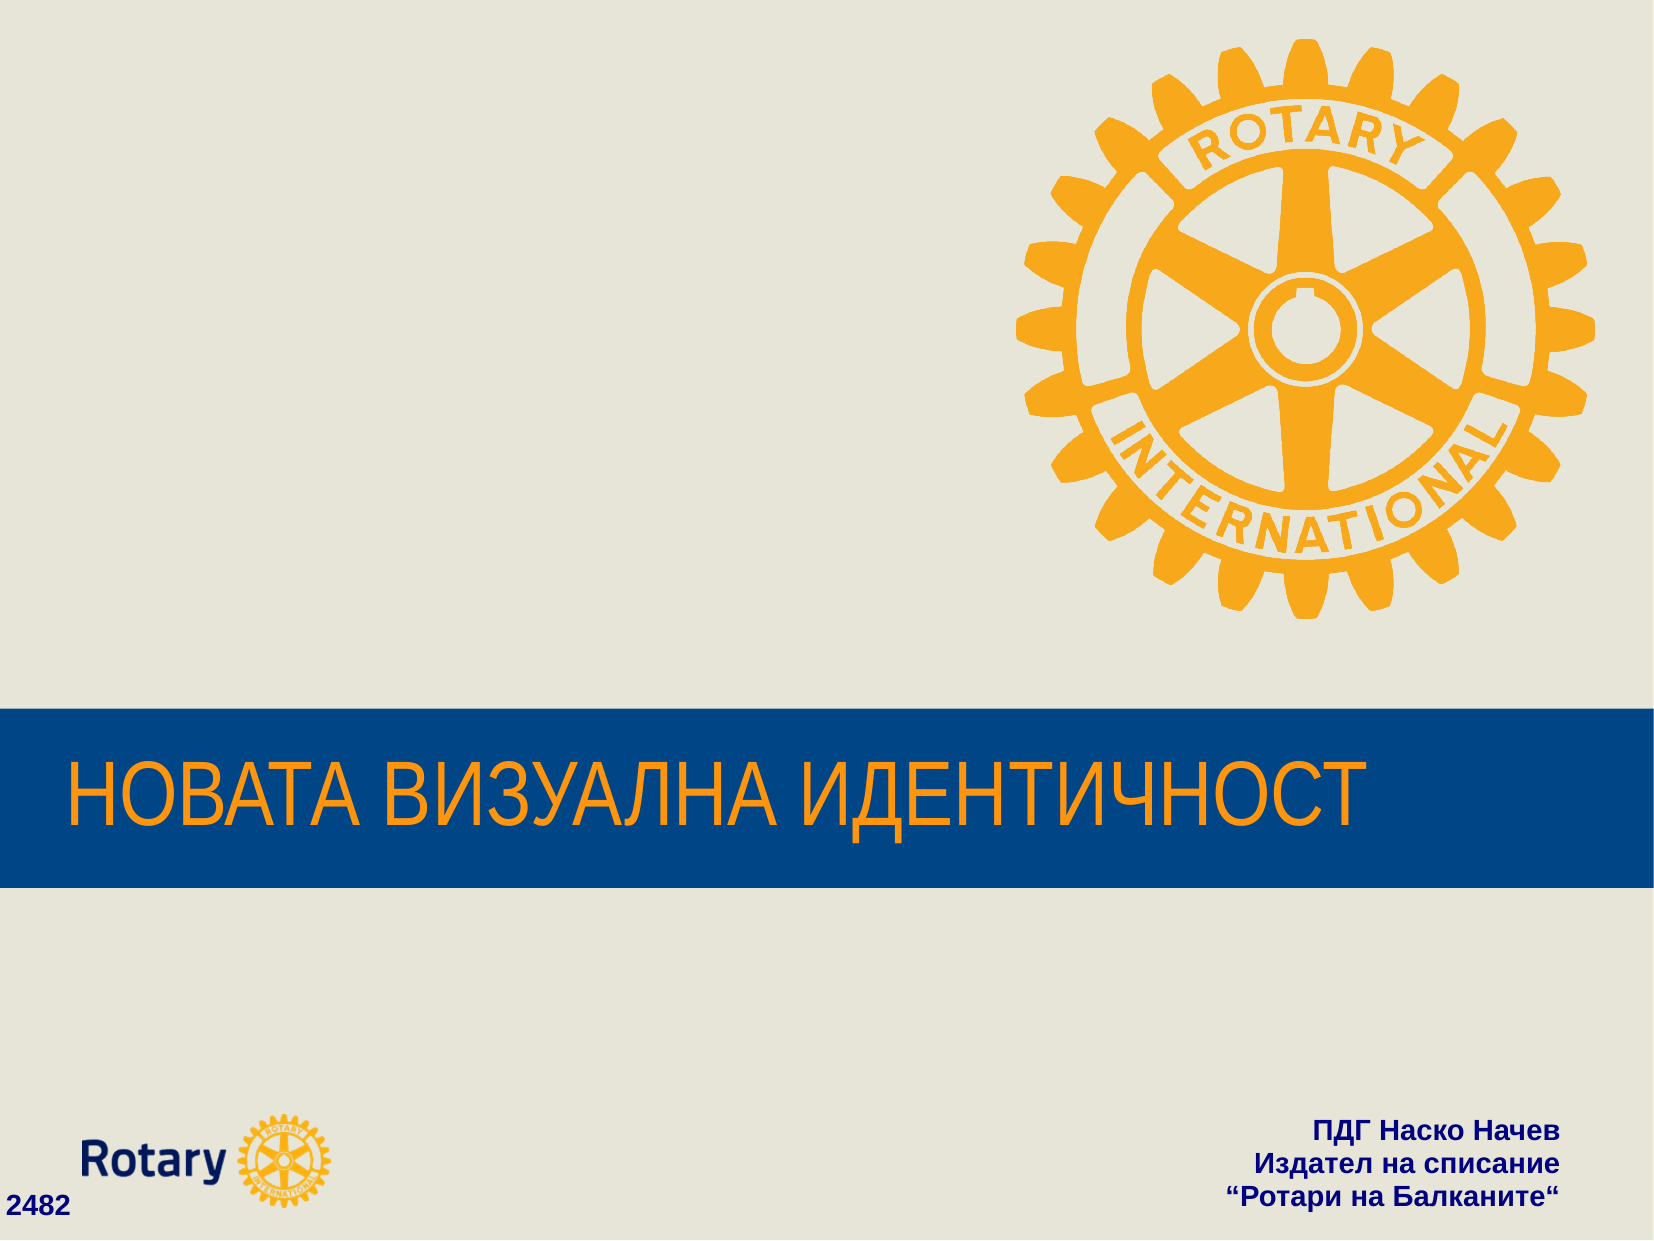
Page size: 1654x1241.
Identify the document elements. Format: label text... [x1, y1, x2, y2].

text_box ПДГ Наско Начев Издател на списание “Ротари на Балканите“ [1210, 1106, 1625, 1229]
text_box [0, 708, 1654, 888]
picture [1016, 39, 1595, 619]
text_box НОВАТА ВИЗУАЛНА ИДЕНТИЧНОСТ [65, 739, 1588, 1093]
